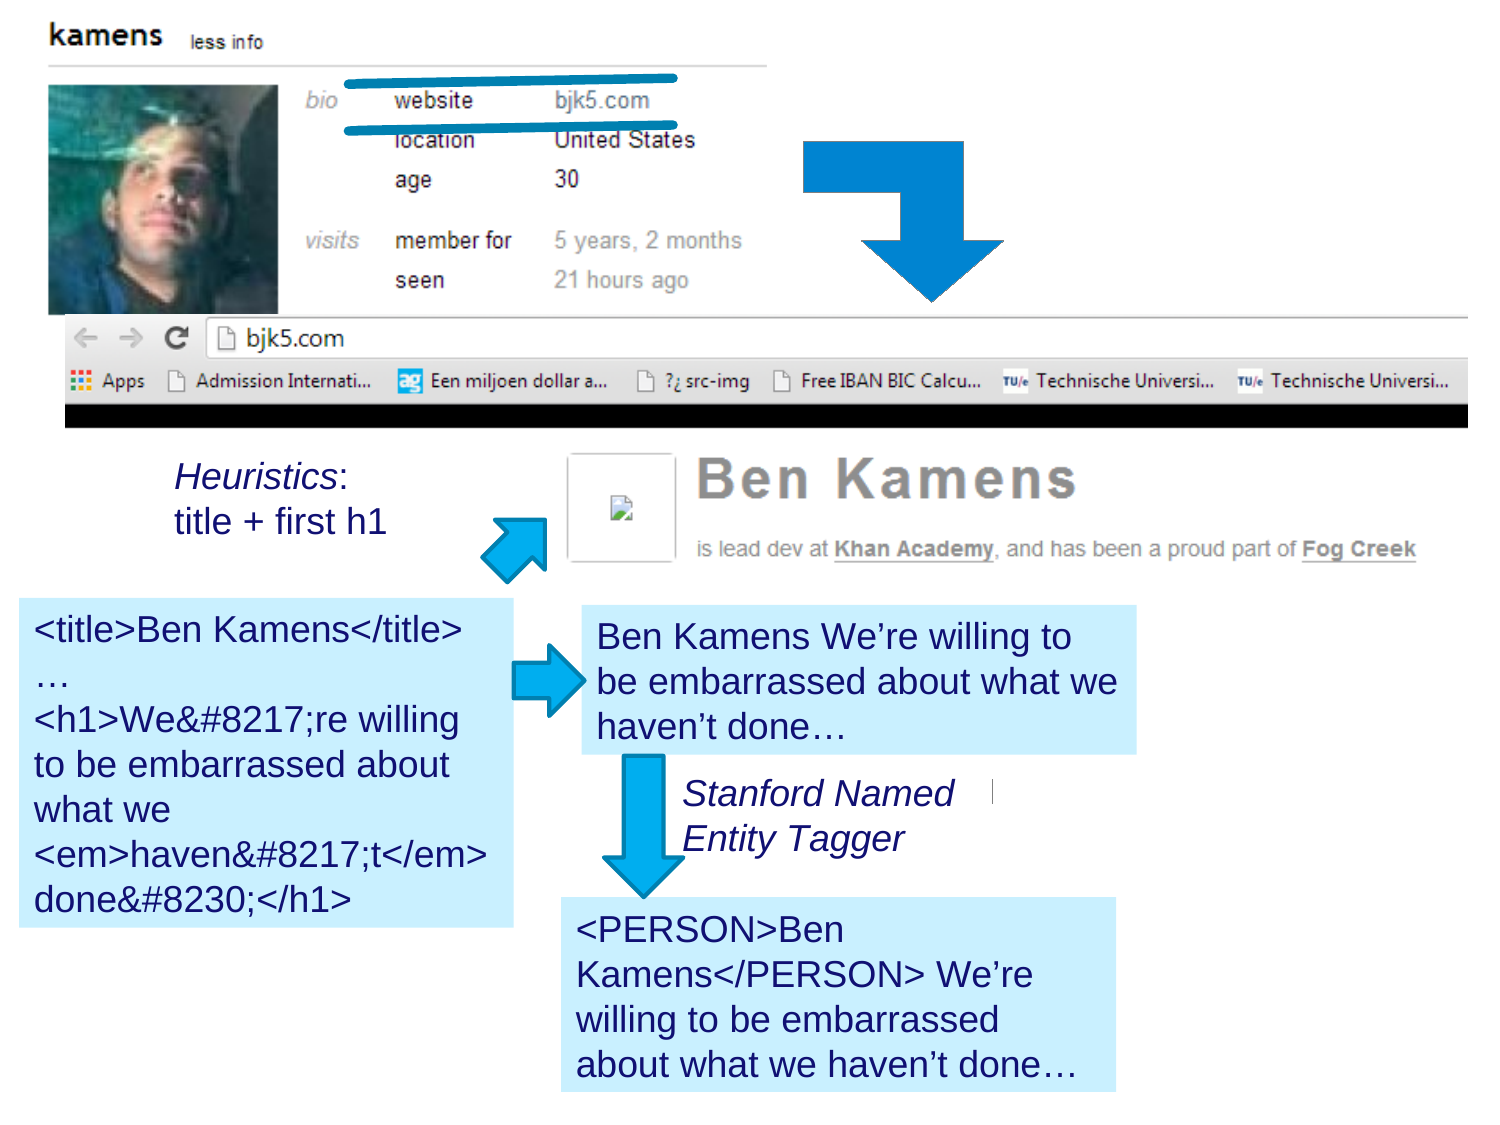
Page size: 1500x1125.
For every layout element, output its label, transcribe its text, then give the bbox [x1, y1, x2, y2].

text_box <PERSON>Ben Kamens</PERSON> We’re willing to be embarrassed about what we haven’t done… [561, 897, 1117, 1092]
picture [29, 0, 1468, 627]
text_box Stanford Named Entity Tagger [667, 761, 975, 867]
text_box [513, 645, 585, 716]
text_box Ben Kamens We’re willing to be embarrassed about what we haven’t done… [581, 604, 1137, 755]
text_box [482, 519, 545, 583]
text_box [603, 755, 674, 898]
text_box [766, 0, 1500, 303]
text_box <title>Ben Kamens</title> … <h1>We&#8217;re willing to be embarrassed about what we <em>haven&#8217;t</em> done&#8230;</h1> [19, 597, 514, 928]
text_box Heuristics: title + first h1 [159, 444, 426, 550]
